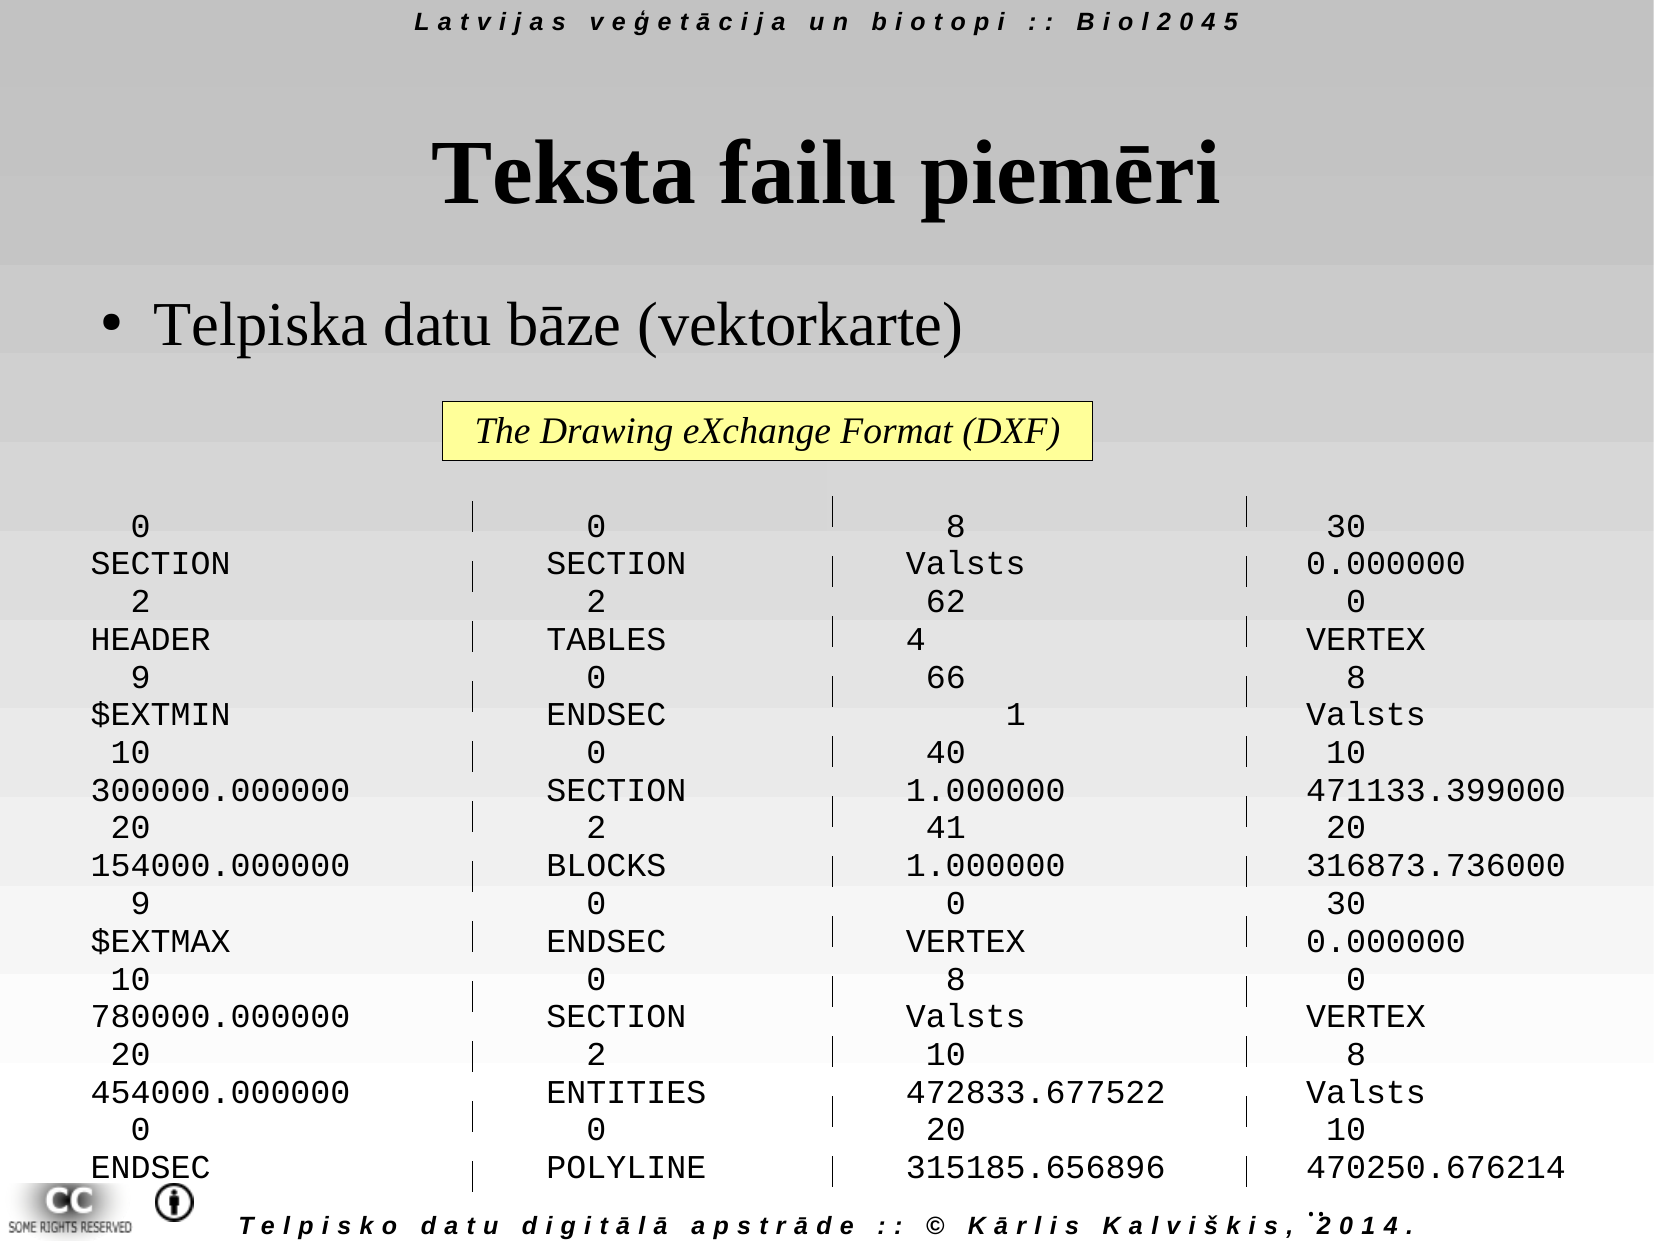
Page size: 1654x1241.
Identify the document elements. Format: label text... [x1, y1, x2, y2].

list Telpiska datu bāze (vektorkarte) [82, 289, 1571, 1098]
text_box 0 SECTION 2 TABLES 0 ENDSEC 0 SECTION 2 BLOCKS 0 ENDSEC 0 SECTION 2 ENTITIES 0 POLYLINE [531, 501, 722, 1211]
picture [0, 0, 1654, 1241]
text_box 0 SECTION 2 HEADER 9 $EXTMIN 10 300000.000000 20 154000.000000 9 $EXTMAX 10 780000.000000 20 454000.000000 0 ENDSEC [75, 501, 366, 1205]
text_box The Drawing eXchange Format (DXF) [442, 401, 1093, 461]
title Teksta failu piemēri [29, 49, 1625, 296]
text_box 8 Valsts 62 4 66 1 40 1.000000 41 1.000000 0 VERTEX 8 Valsts 10 472833.677522 20 315185.656896 [890, 501, 1181, 1234]
text_box 30 0.000000 0 VERTEX 8 Valsts 10 471133.399000 20 316873.736000 30 0.000000 0 VERTEX 8 Valsts 10 470250.676214 ‥ [1291, 501, 1581, 1234]
